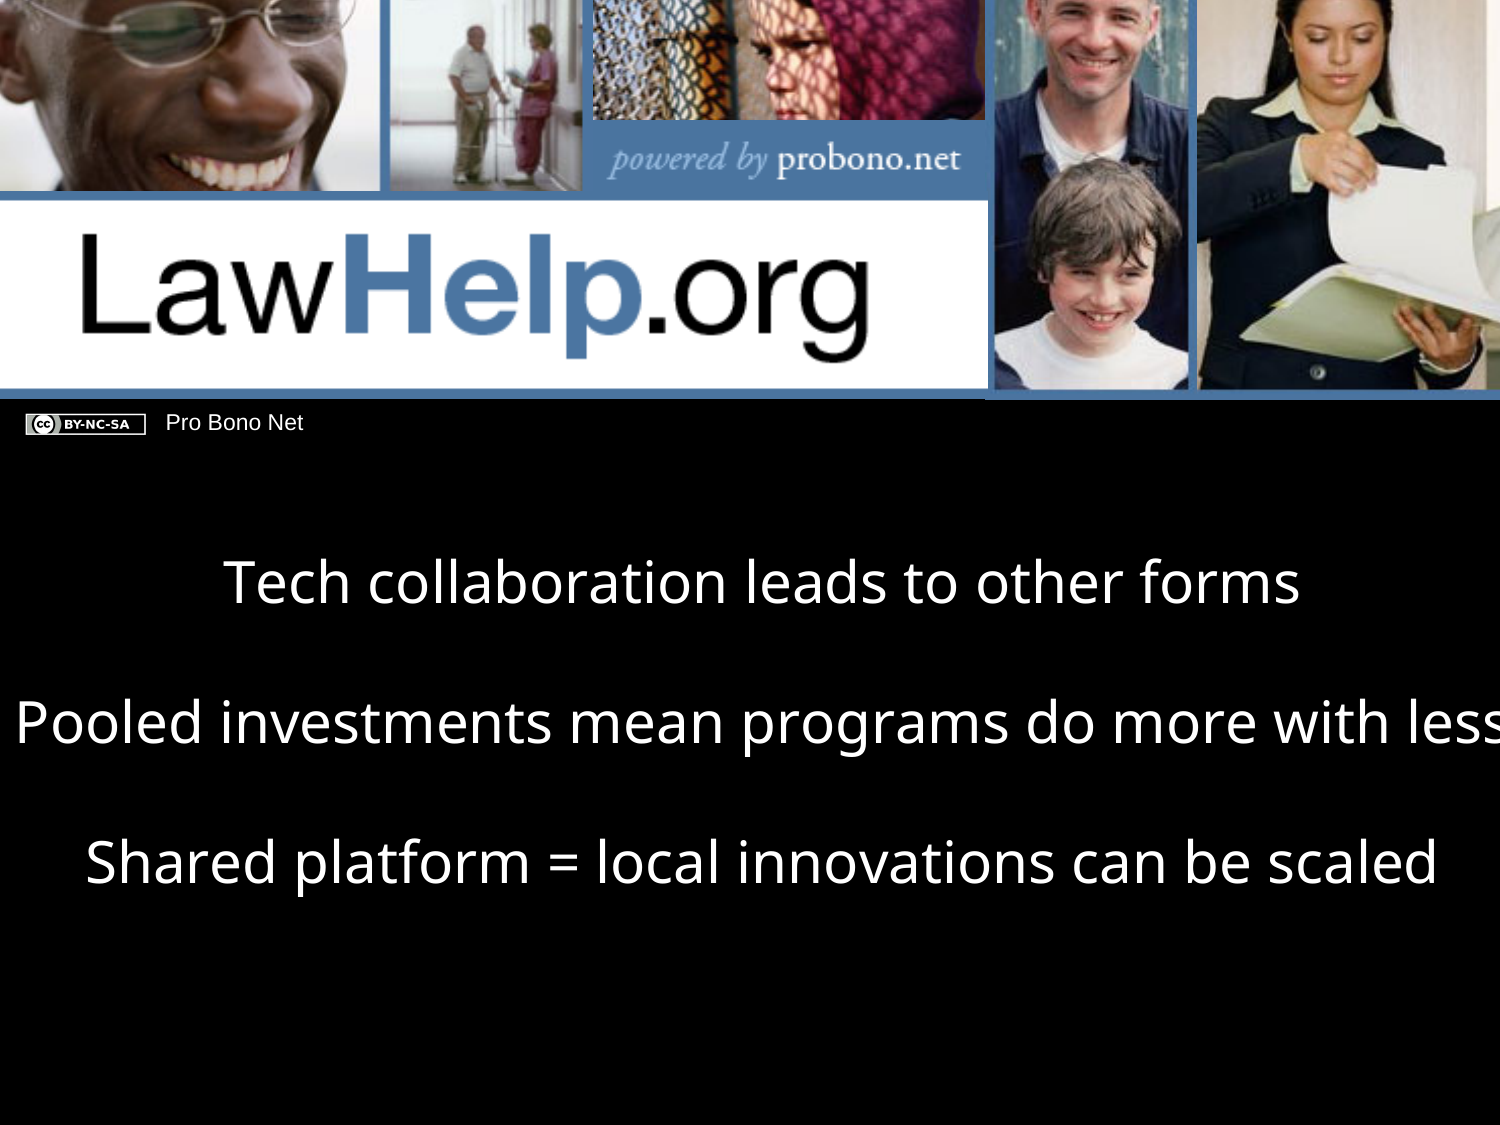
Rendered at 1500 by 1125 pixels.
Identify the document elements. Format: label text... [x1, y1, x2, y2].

picture [24, 412, 147, 436]
picture [0, 0, 1500, 400]
text_box Tech collaboration leads to other forms Pooled investments mean programs do more with less Shared platform = local innovations can be scaled [0, 537, 1500, 1125]
text_box Pro Bono Net [150, 399, 319, 443]
